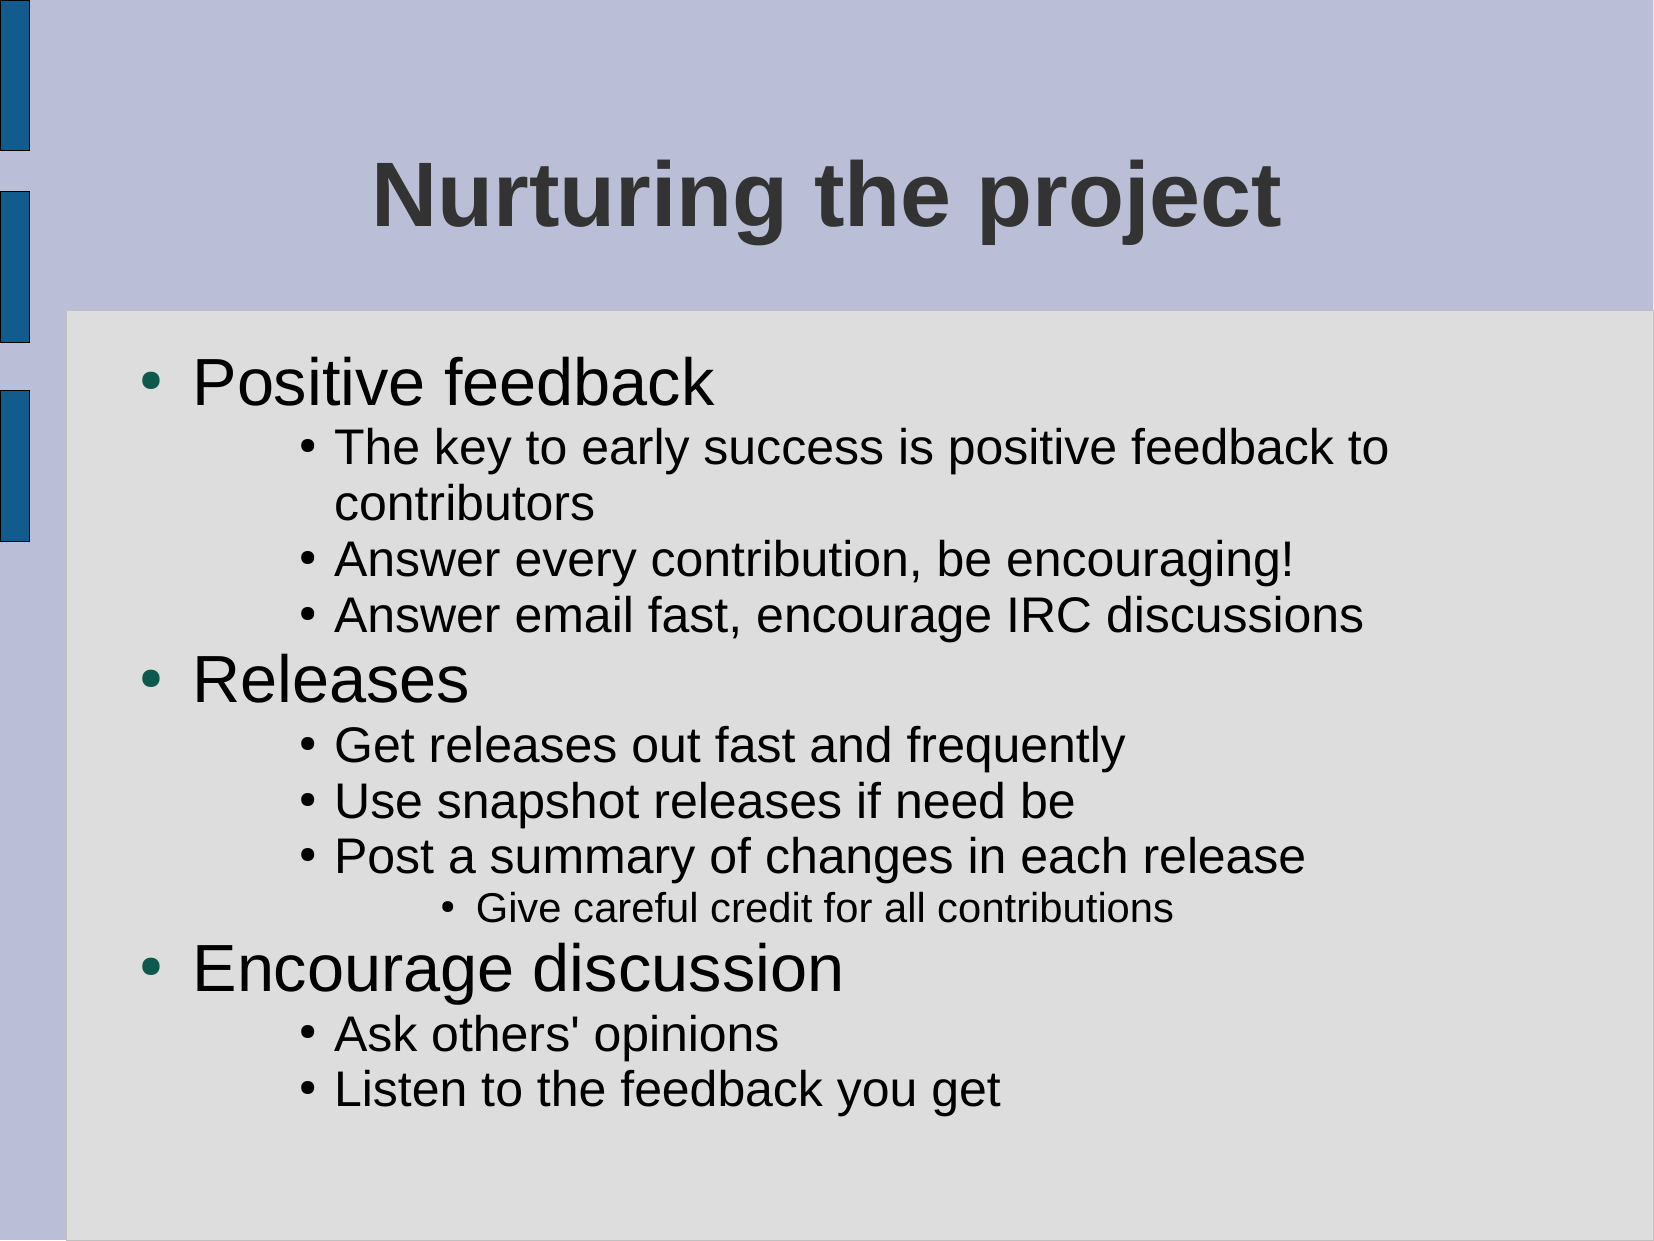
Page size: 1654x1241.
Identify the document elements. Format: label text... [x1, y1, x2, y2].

list Positive feedback The key to early success is positive feedback to contributors Answer every contribution, be encouraging! Answer email fast, encourage IRC discussions Releases Get releases out fast and frequently Use snapshot releases if need be Post a summary of changes in each release Give careful credit for all contributions Encourage discussion Ask others' opinions Listen to the feedback you get [121, 344, 1534, 1118]
title Nurturing the project [121, 98, 1534, 291]
